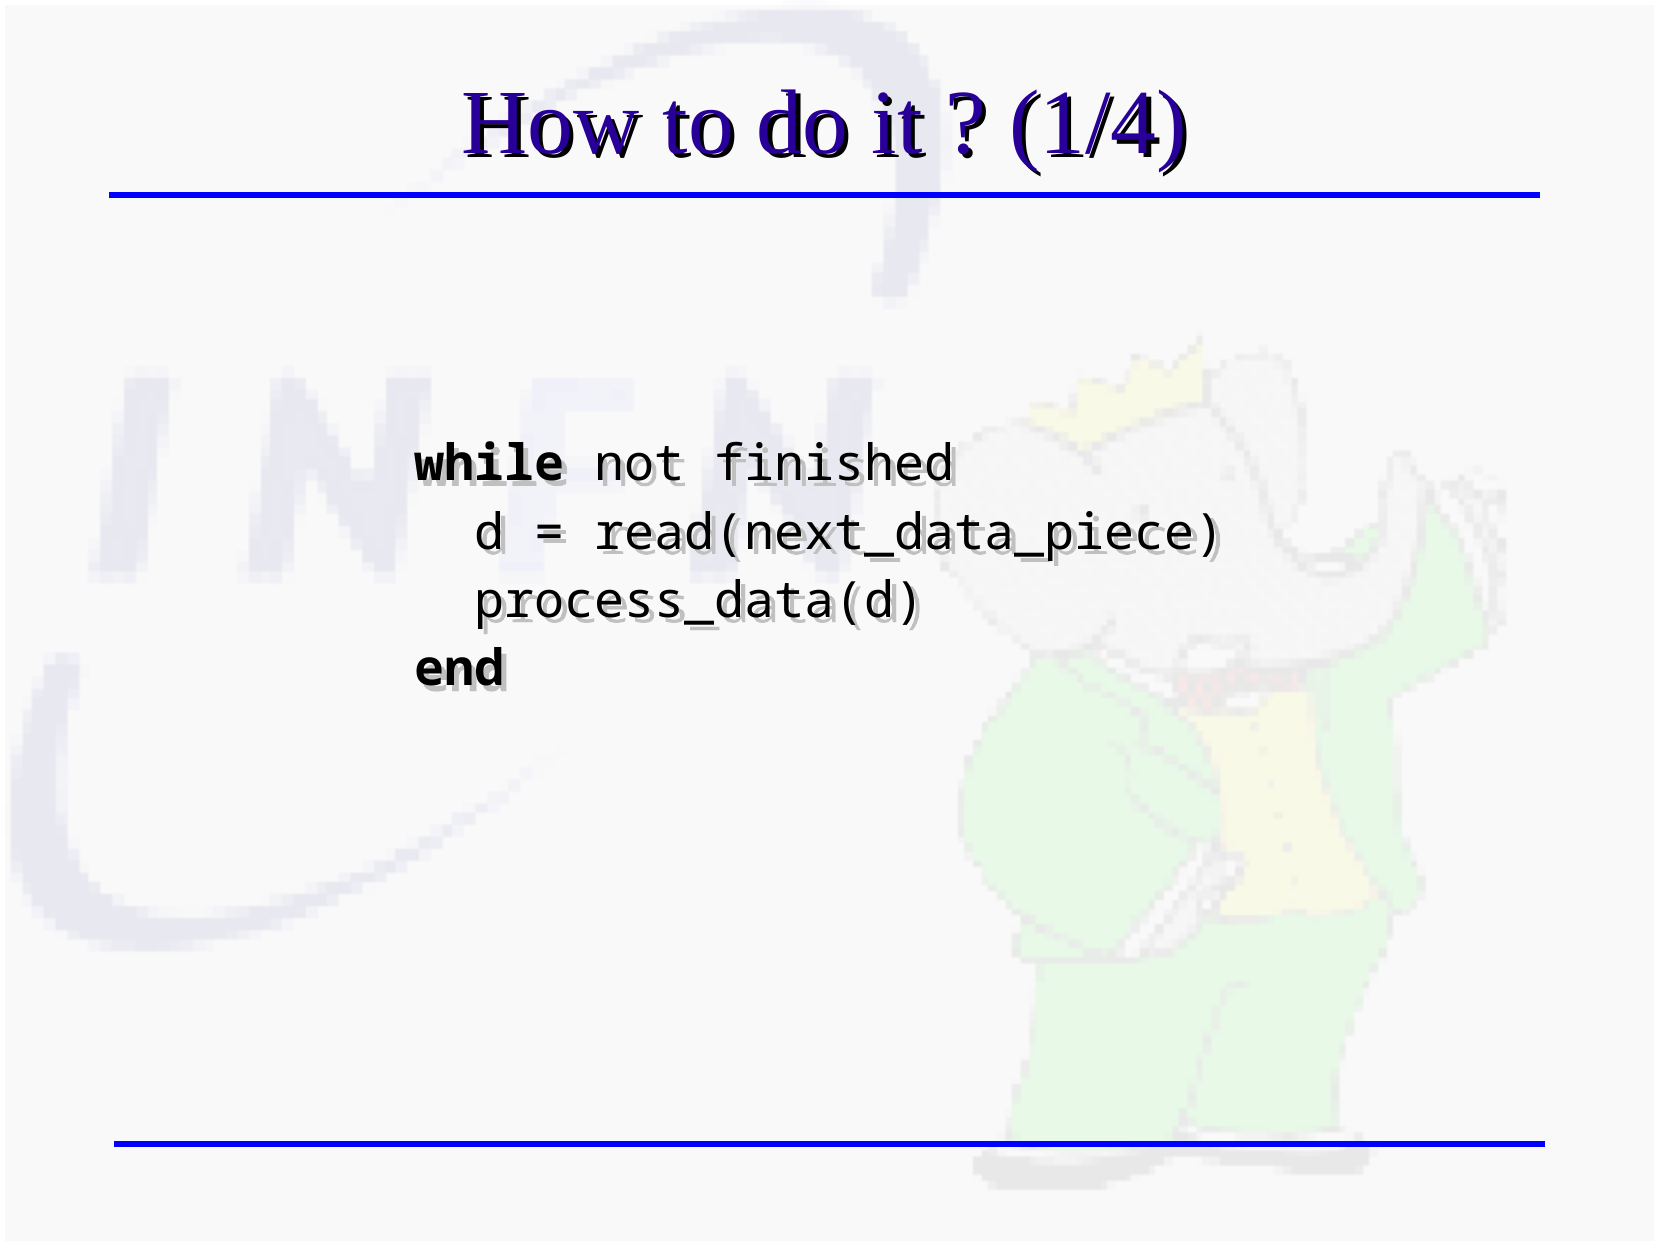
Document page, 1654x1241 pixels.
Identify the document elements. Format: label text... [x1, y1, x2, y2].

title How to do it ? (1/4) [119, 59, 1532, 187]
title Prefetching [0, 0, 1654, 1241]
text_box while not finished d = read(next_data_piece) process_data(d) end [414, 427, 1249, 675]
